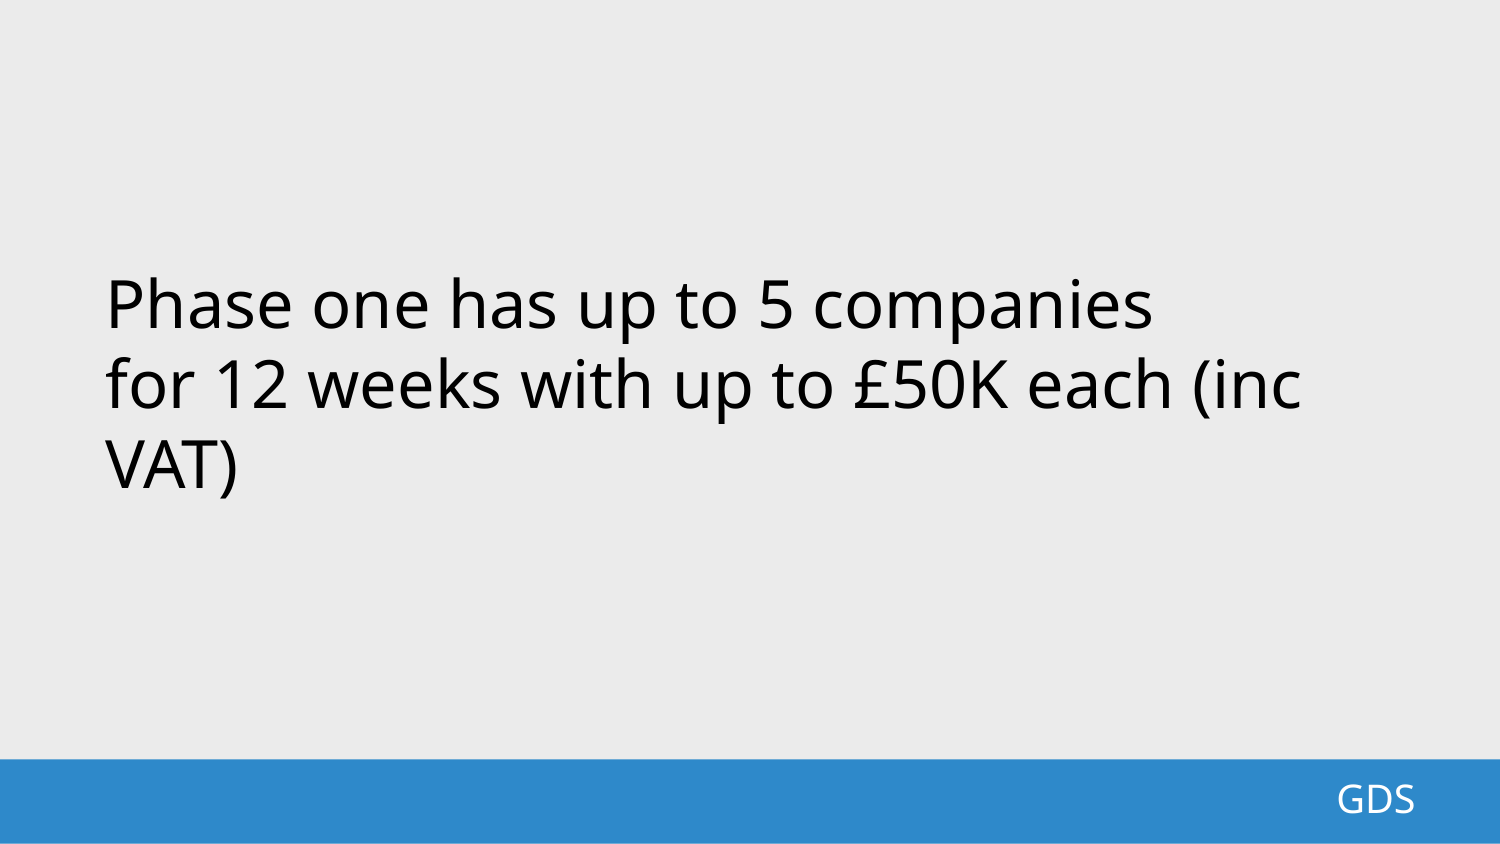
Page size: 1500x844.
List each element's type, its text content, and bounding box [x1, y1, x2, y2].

text_box Phase one has up to 5 companies for 12 weeks with up to £50K each (inc VAT) [102, 0, 1450, 765]
